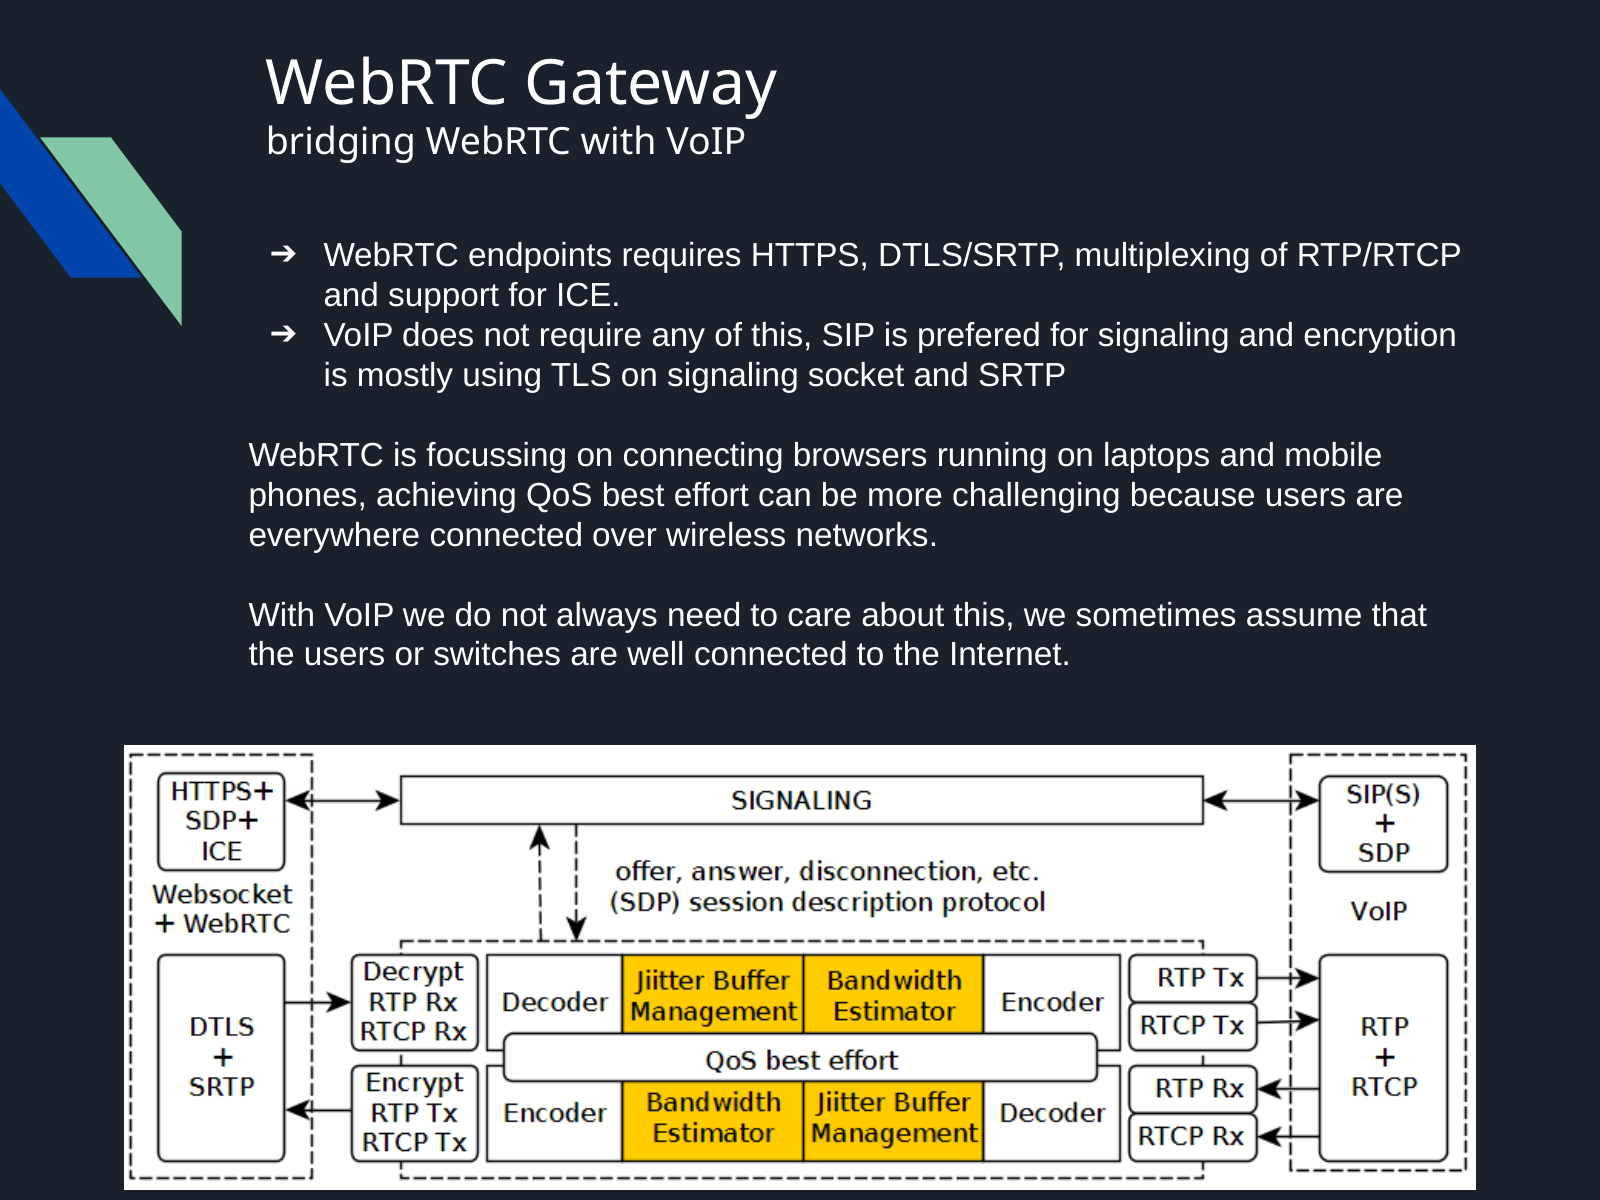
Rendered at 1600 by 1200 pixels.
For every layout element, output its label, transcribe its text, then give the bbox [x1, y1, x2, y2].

title WebRTC Gateway bridging WebRTC with VoIP [247, 24, 1480, 218]
picture [124, 745, 1476, 1190]
text_box WebRTC endpoints requires HTTPS, DTLS/SRTP, multiplexing of RTP/RTCP and support for ICE. VoIP does not require any of this, SIP is prefered for signaling and encryption is mostly using TLS on signaling socket and SRTP WebRTC is focussing on connecting browsers running on laptops and mobile phones, achieving QoS best effort can be more challenging because users are everywhere connected over wireless networks. With VoIP we do not always need to care about this, we sometimes assume that the users or switches are well connected to the Internet. [233, 218, 1490, 707]
